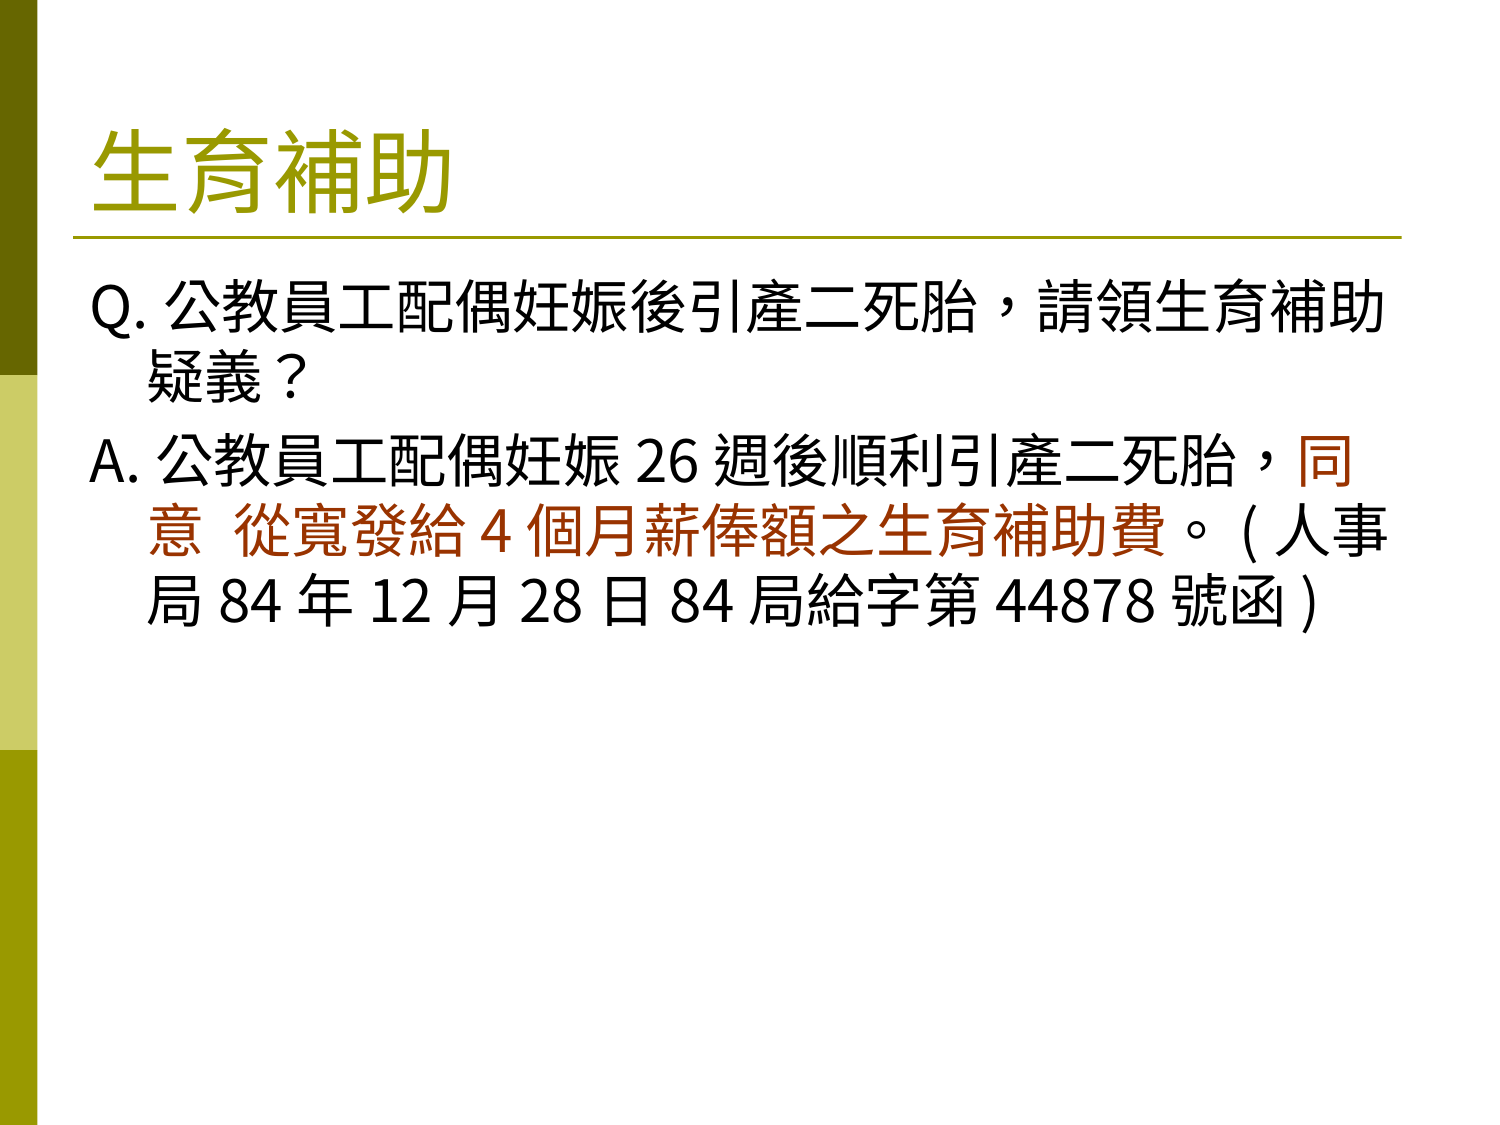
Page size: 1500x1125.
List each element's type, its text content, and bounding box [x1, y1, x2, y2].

title 生育補助 [75, 45, 1426, 233]
list Q.公教員工配偶妊娠後引產二死胎，請領生育補助疑義？ A.公教員工配偶妊娠26週後順利引產二死胎，同意 從寬發給4個月薪俸額之生育補助費。(人事局84年12月28日84局給字第44878號函) [75, 262, 1426, 1006]
